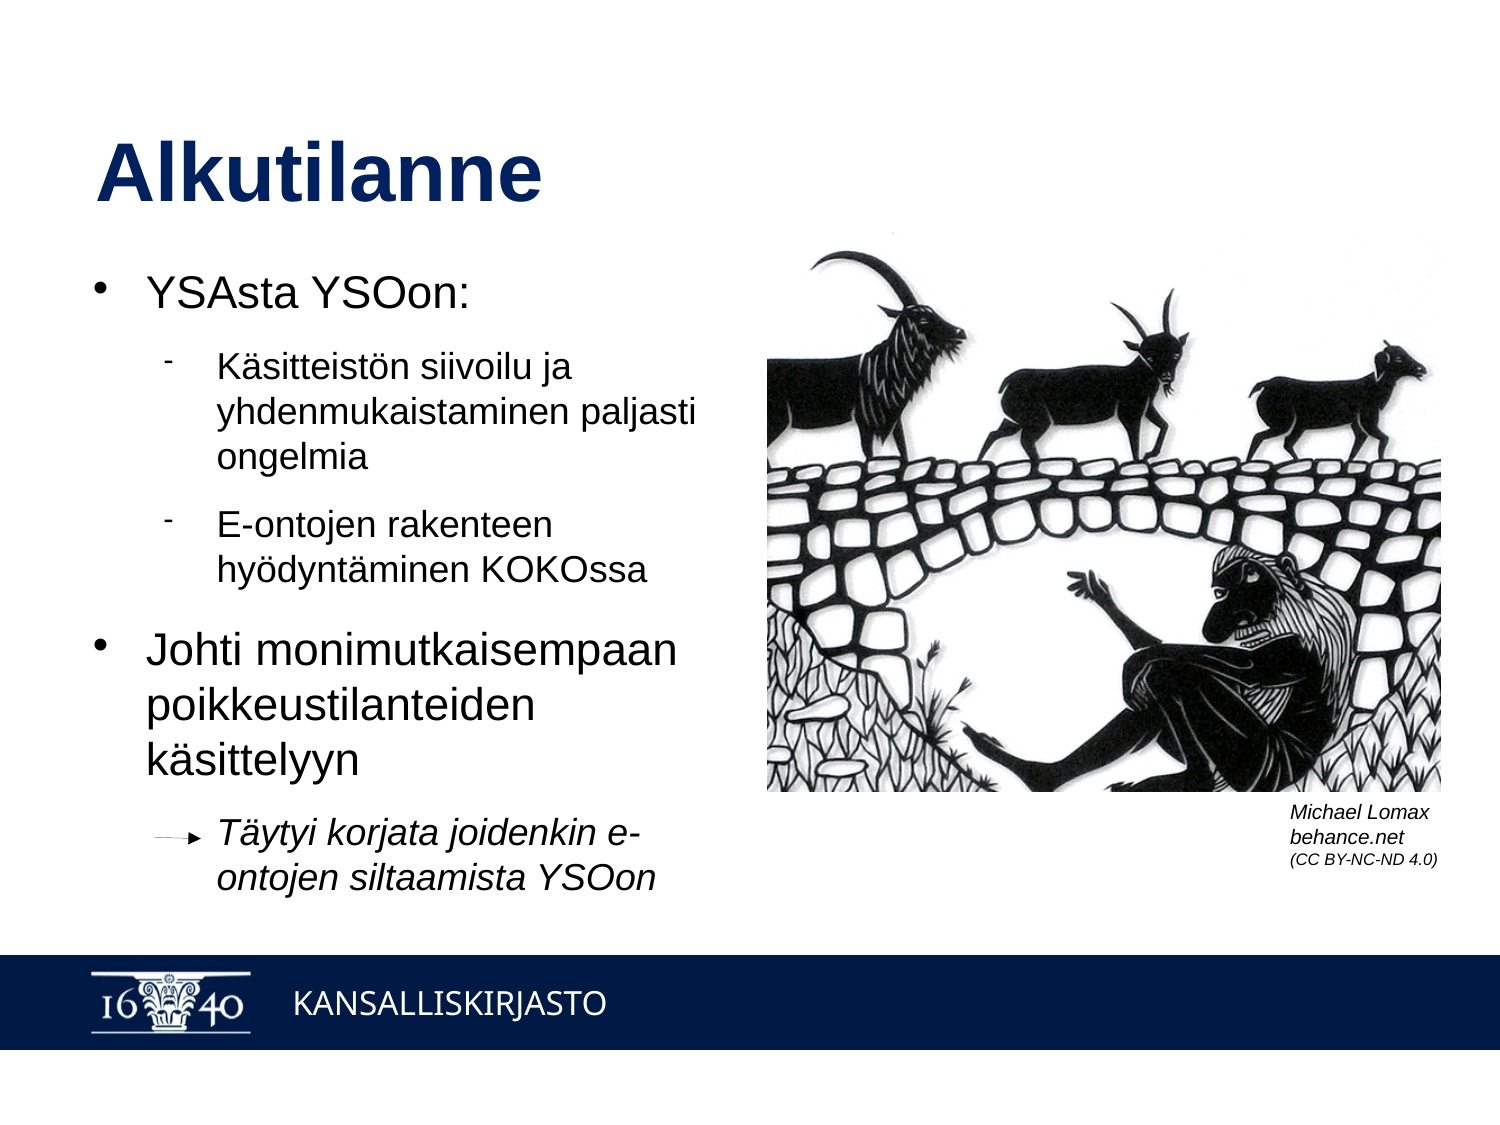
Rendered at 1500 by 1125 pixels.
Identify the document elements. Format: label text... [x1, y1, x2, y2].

text_box Alkutilanne [95, 47, 1370, 289]
text_box Michael Lomax behance.net (CC BY-NC-ND 4.0) [1275, 791, 1488, 876]
text_box YSAsta YSOon: Käsitteistön siivoilu ja yhdenmukaistaminen paljasti ongelmia E-ontojen rakenteen hyödyntäminen KOKOssa Johti monimutkaisempaan poikkeustilanteiden käsittelyyn Täytyi korjata joidenkin e-ontojen siltaamista YSOon [75, 263, 734, 916]
picture [0, 955, 1500, 1050]
picture [767, 232, 1441, 792]
